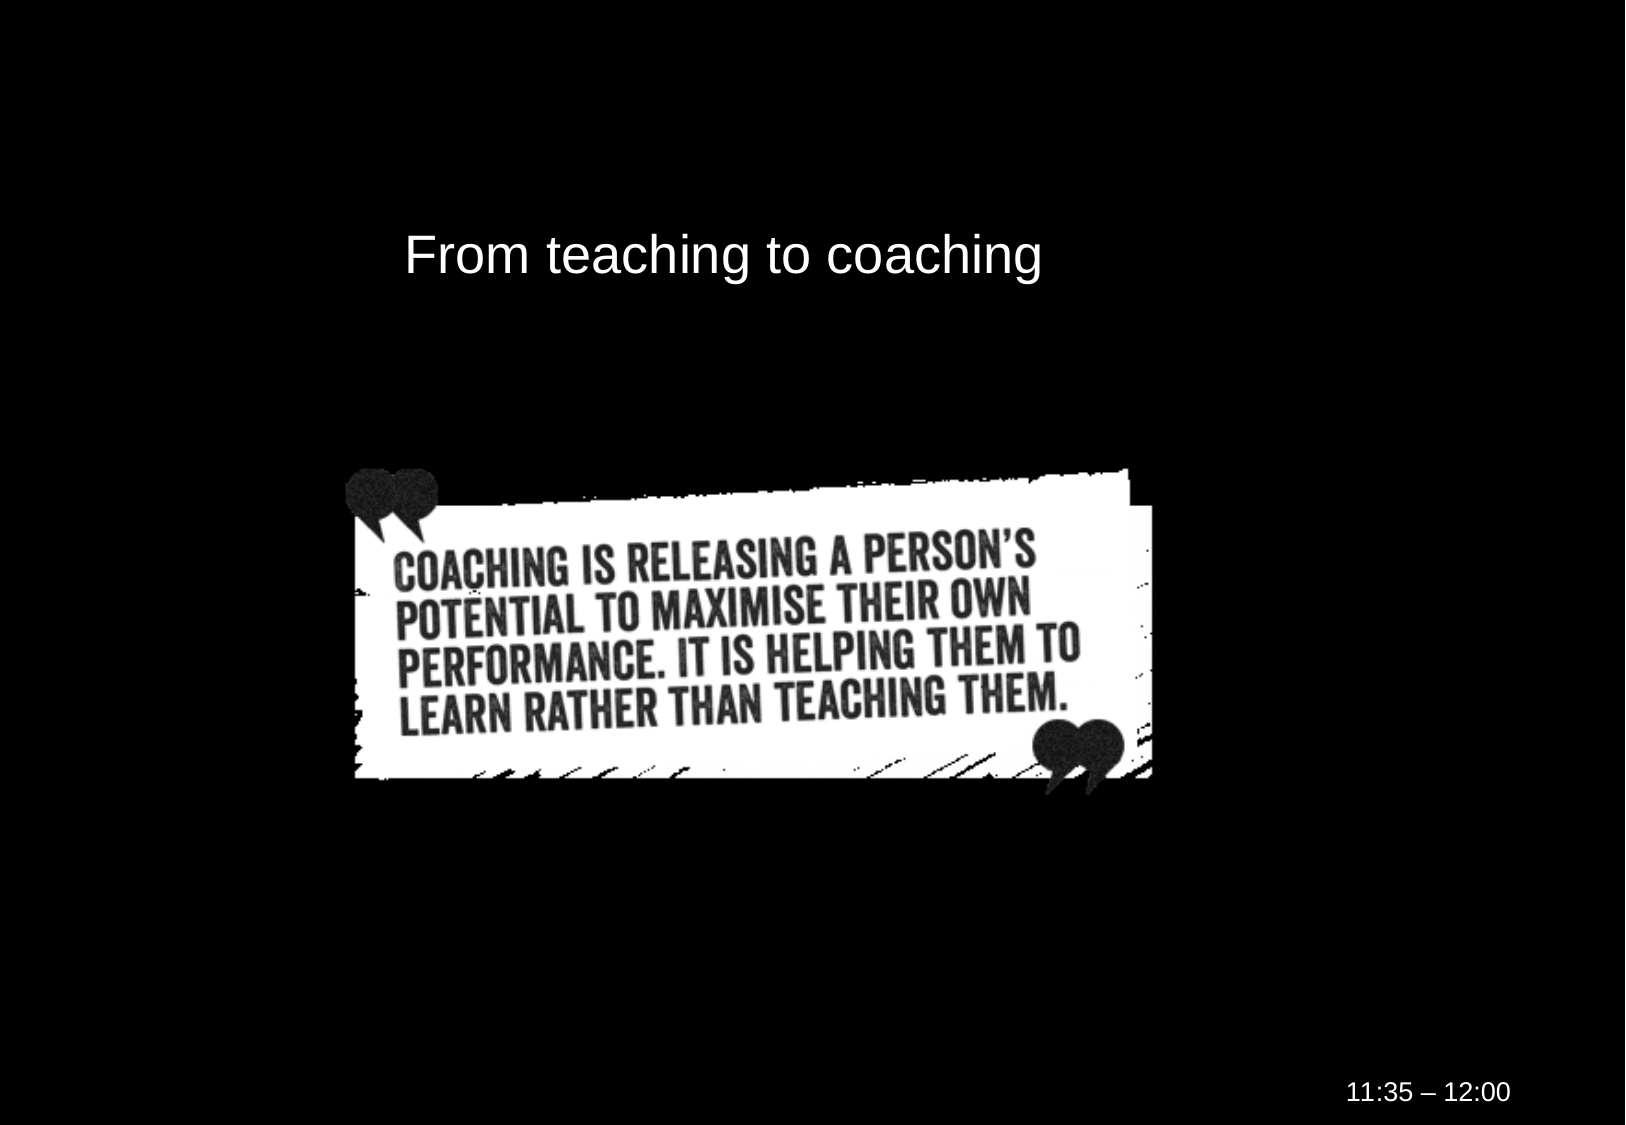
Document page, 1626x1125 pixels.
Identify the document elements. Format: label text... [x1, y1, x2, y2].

text_box From teaching to coaching [389, 212, 1087, 296]
picture [337, 460, 1158, 833]
text_box 11:35 – 12:00 [1331, 1066, 1556, 1110]
